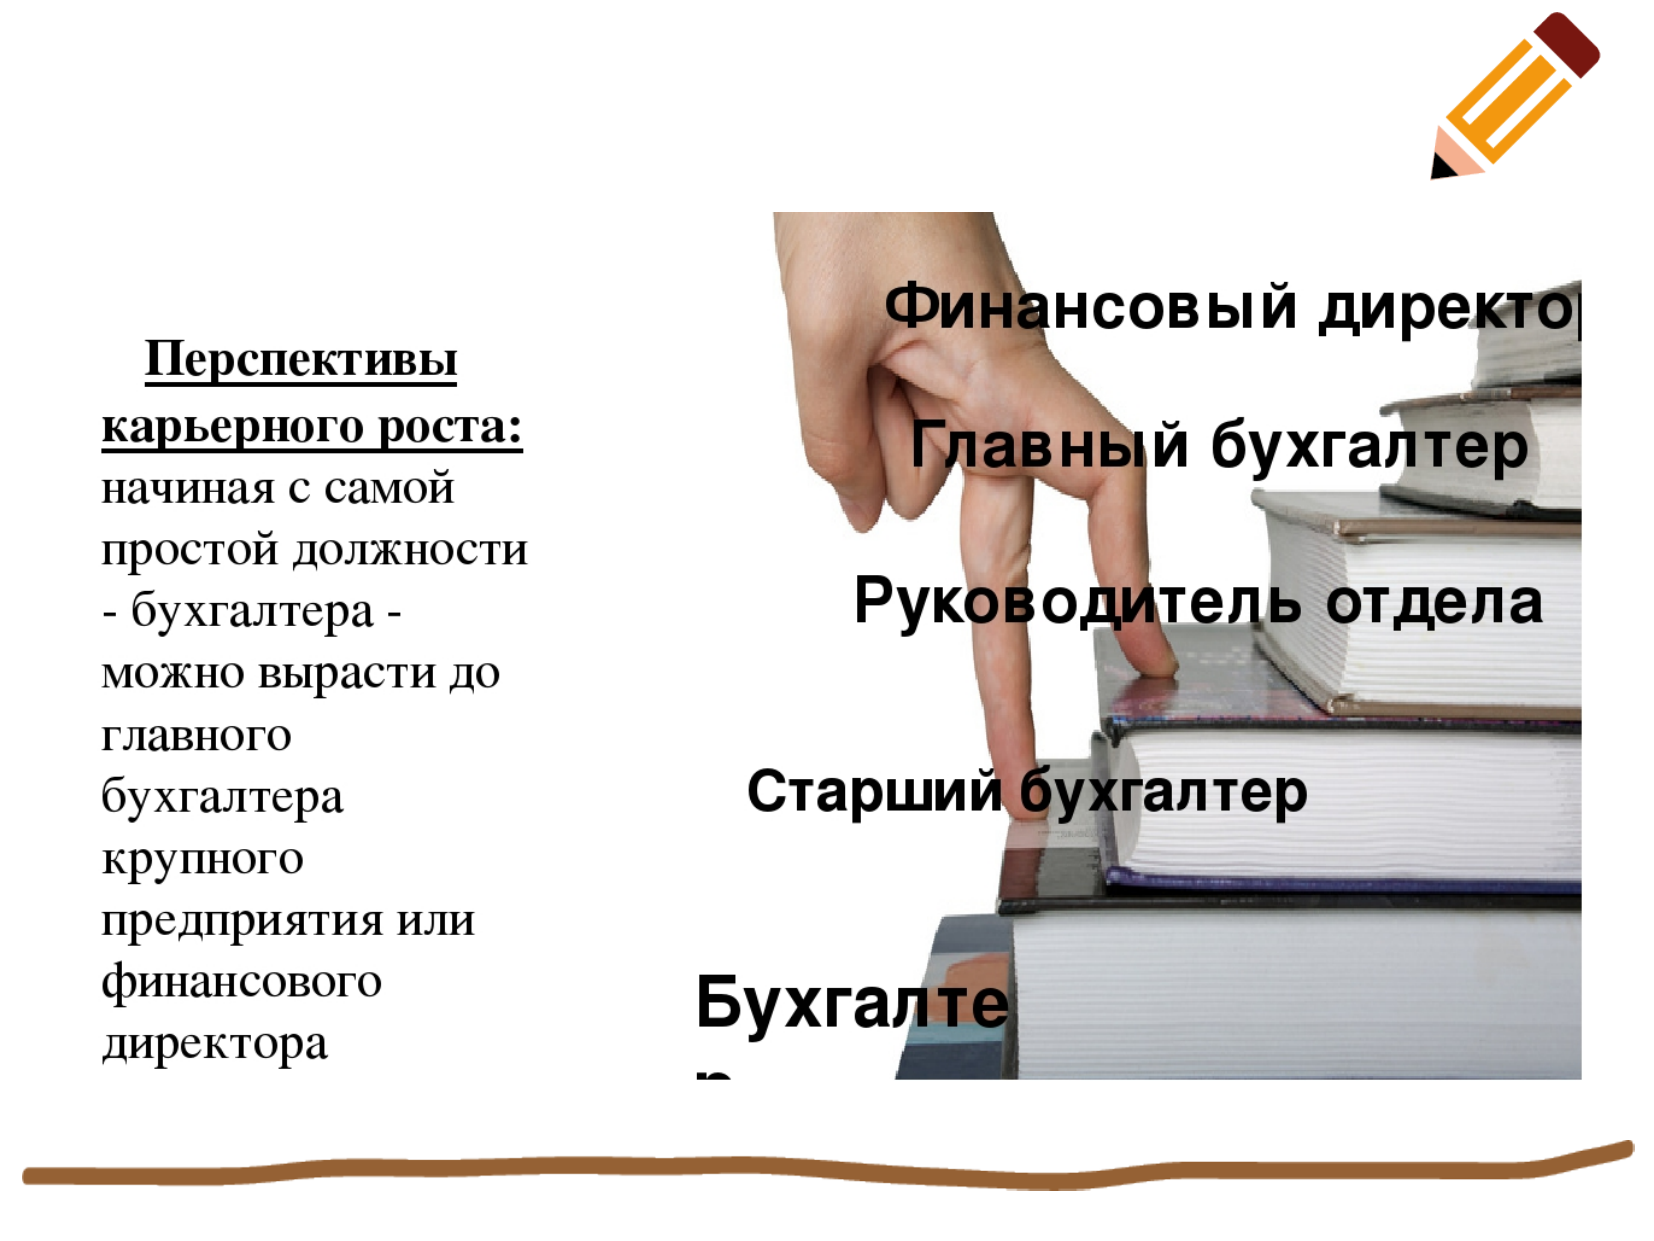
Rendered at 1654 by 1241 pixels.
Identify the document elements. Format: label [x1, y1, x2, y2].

picture [40, 212, 1583, 1081]
picture [22, 1140, 1635, 1191]
picture [1430, 12, 1601, 181]
